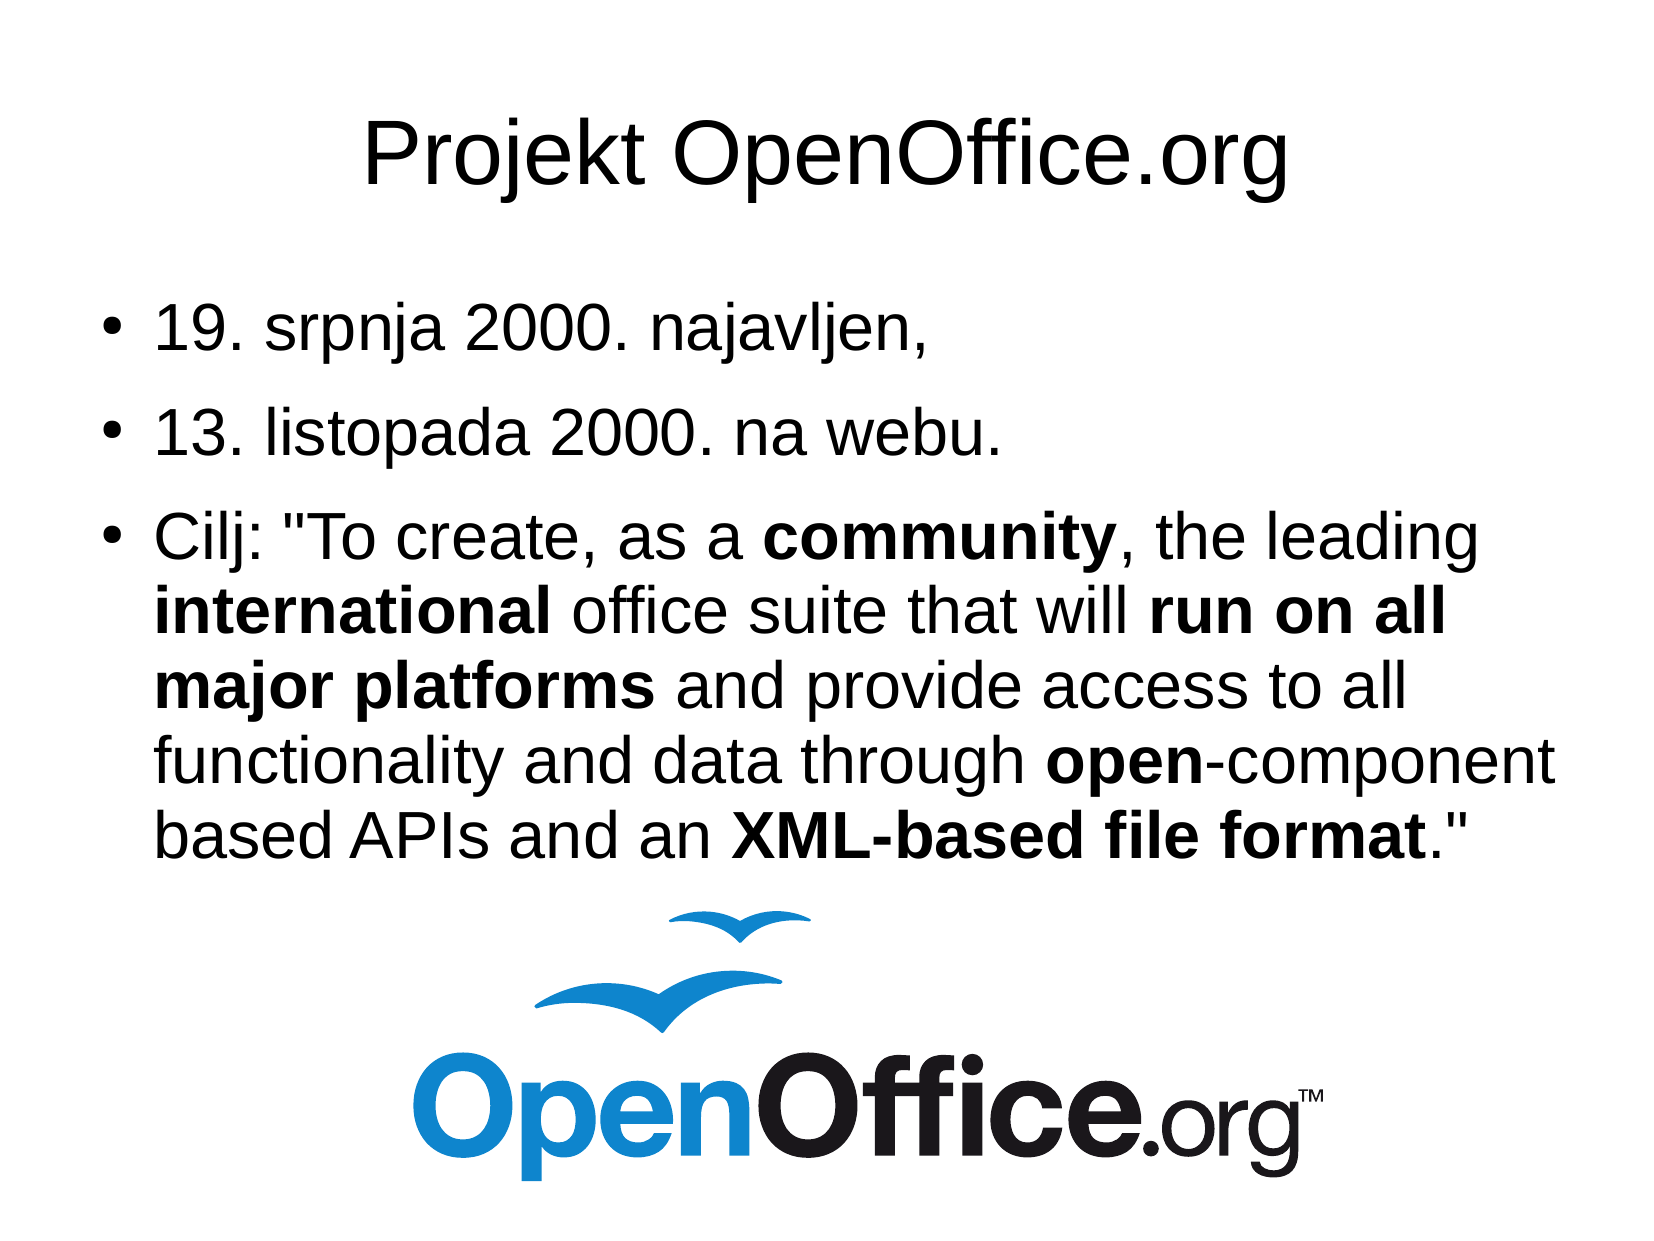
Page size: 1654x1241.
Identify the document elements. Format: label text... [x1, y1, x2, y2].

title Projekt OpenOffice.org [82, 49, 1571, 257]
picture [413, 911, 1323, 1182]
list 19. srpnja 2000. najavljen, 13. listopada 2000. na webu. Cilj: "To create, as a community, the leading international office suite that will run on all major platforms and provide access to all functionality and data through open-component based APIs and an XML-based file format." [82, 290, 1571, 1010]
